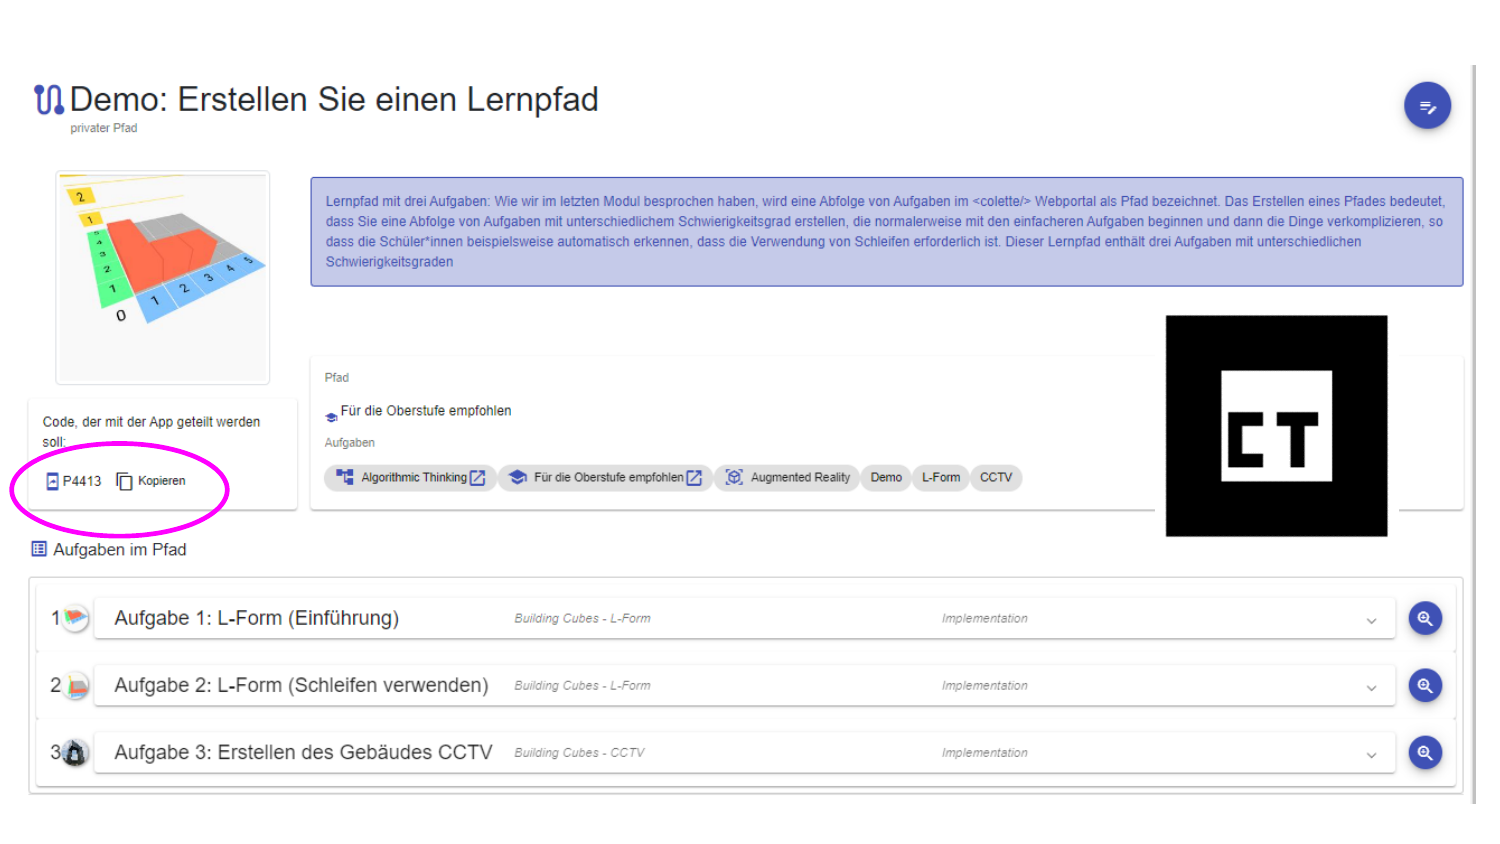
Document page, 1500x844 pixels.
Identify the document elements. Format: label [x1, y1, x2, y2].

picture [24, 446, 224, 533]
picture [24, 65, 1476, 804]
